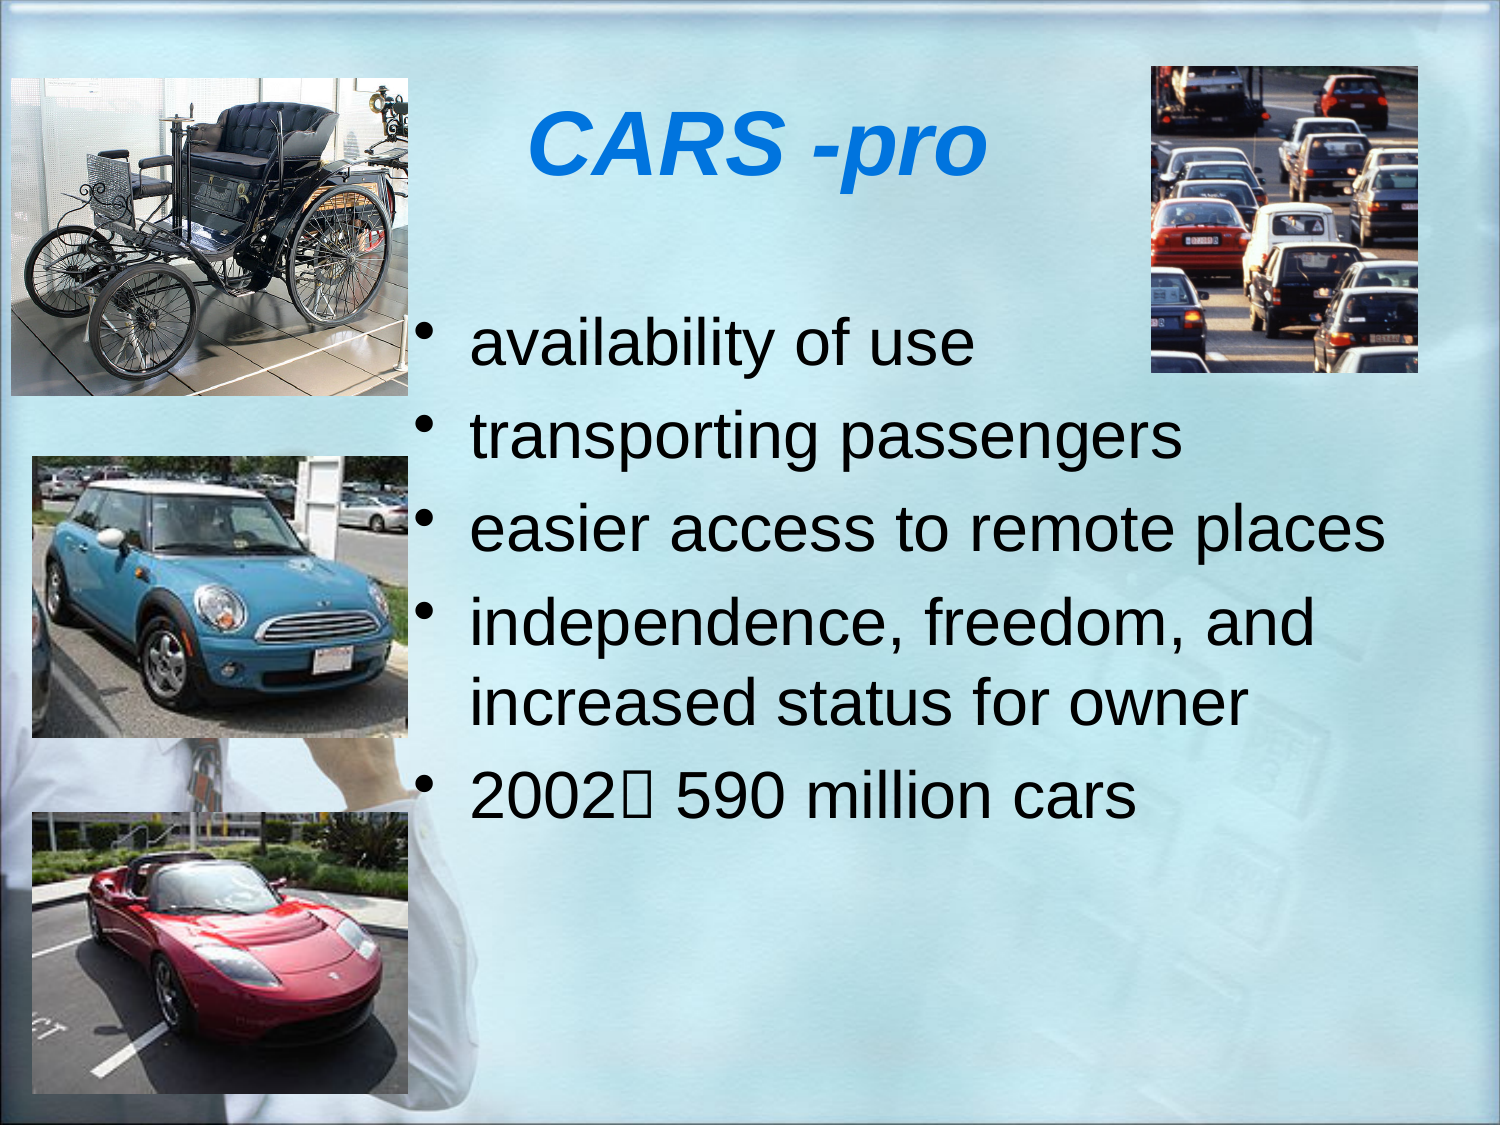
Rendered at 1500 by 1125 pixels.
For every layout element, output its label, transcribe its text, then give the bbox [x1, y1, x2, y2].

picture [0, 0, 1500, 1125]
title CARS -pro [383, 45, 1486, 233]
list availability of use transporting passengers easier access to remote places independence, freedom, and increased status for owner 2002 590 million cars [398, 290, 1500, 1034]
